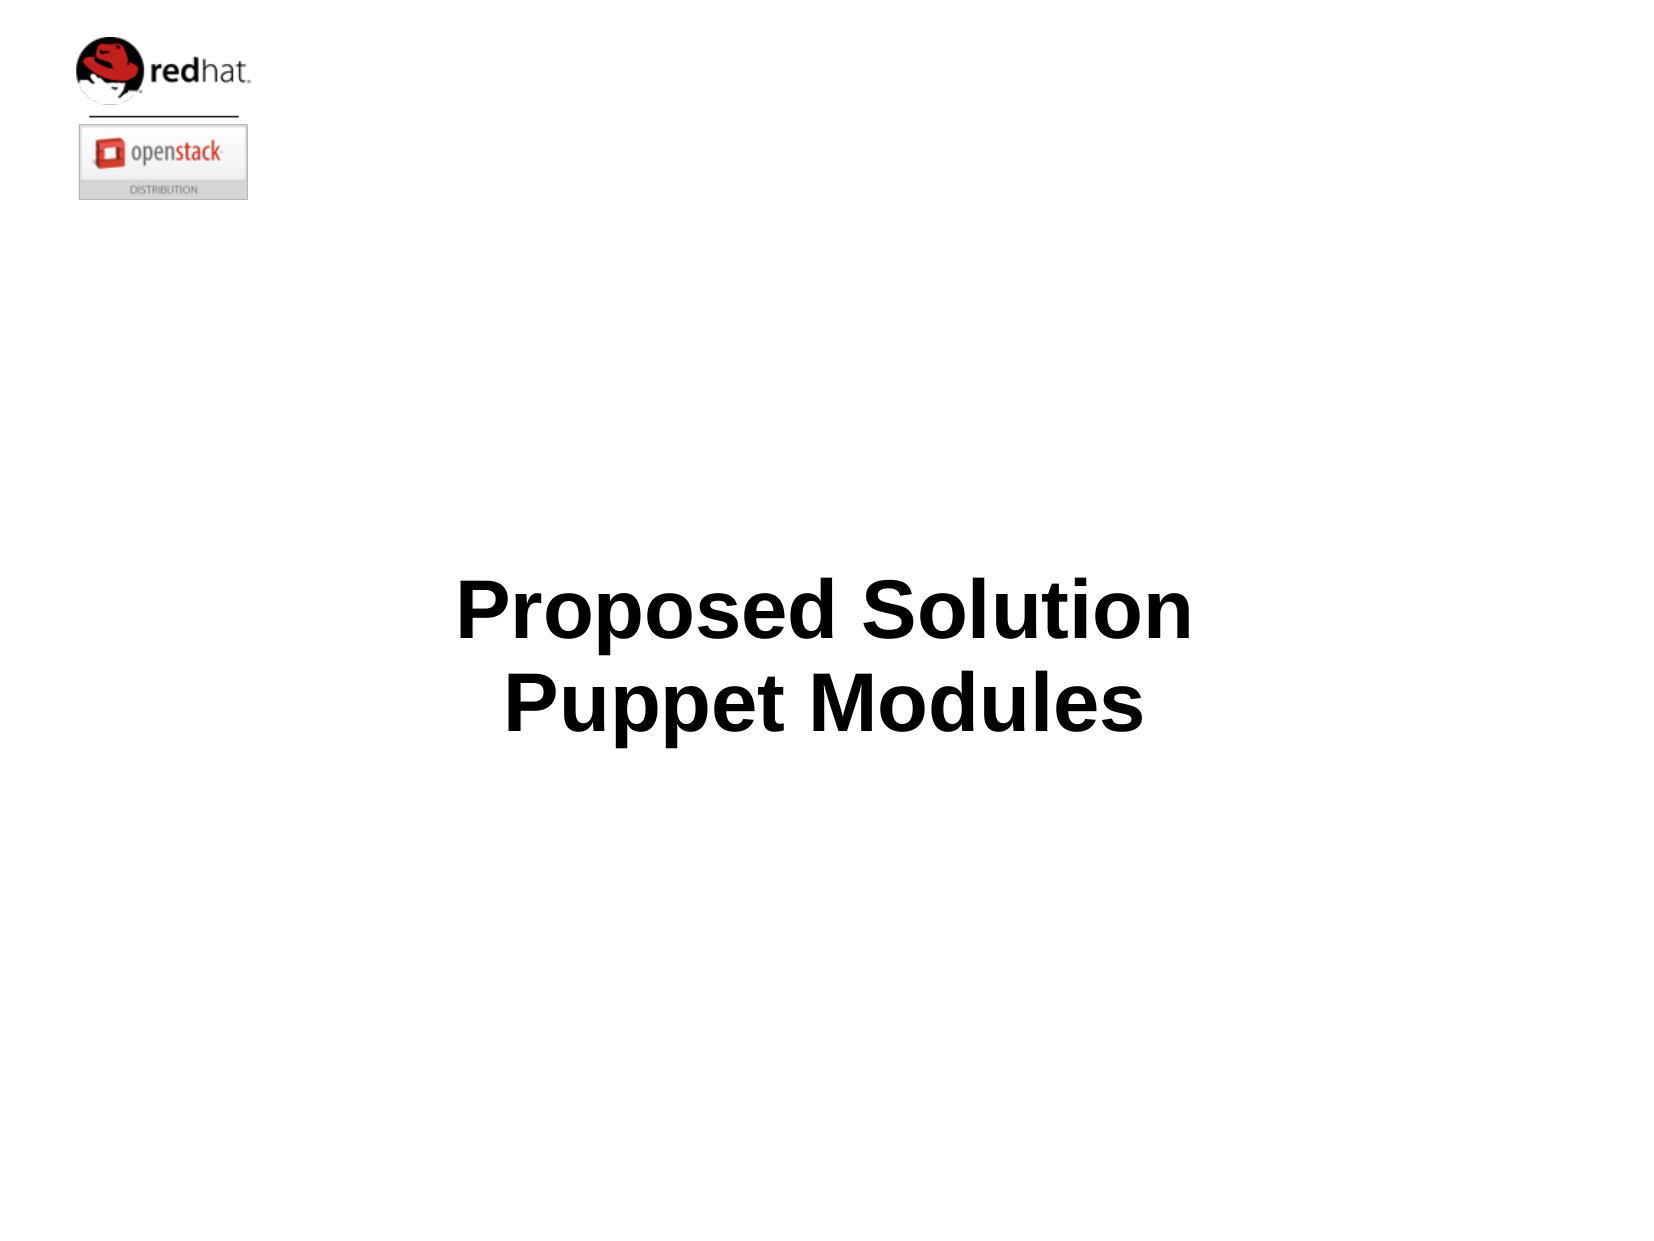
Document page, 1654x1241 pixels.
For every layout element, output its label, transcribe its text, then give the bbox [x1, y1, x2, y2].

title Proposed Solution Puppet Modules [450, 562, 1201, 750]
picture [75, 37, 252, 204]
